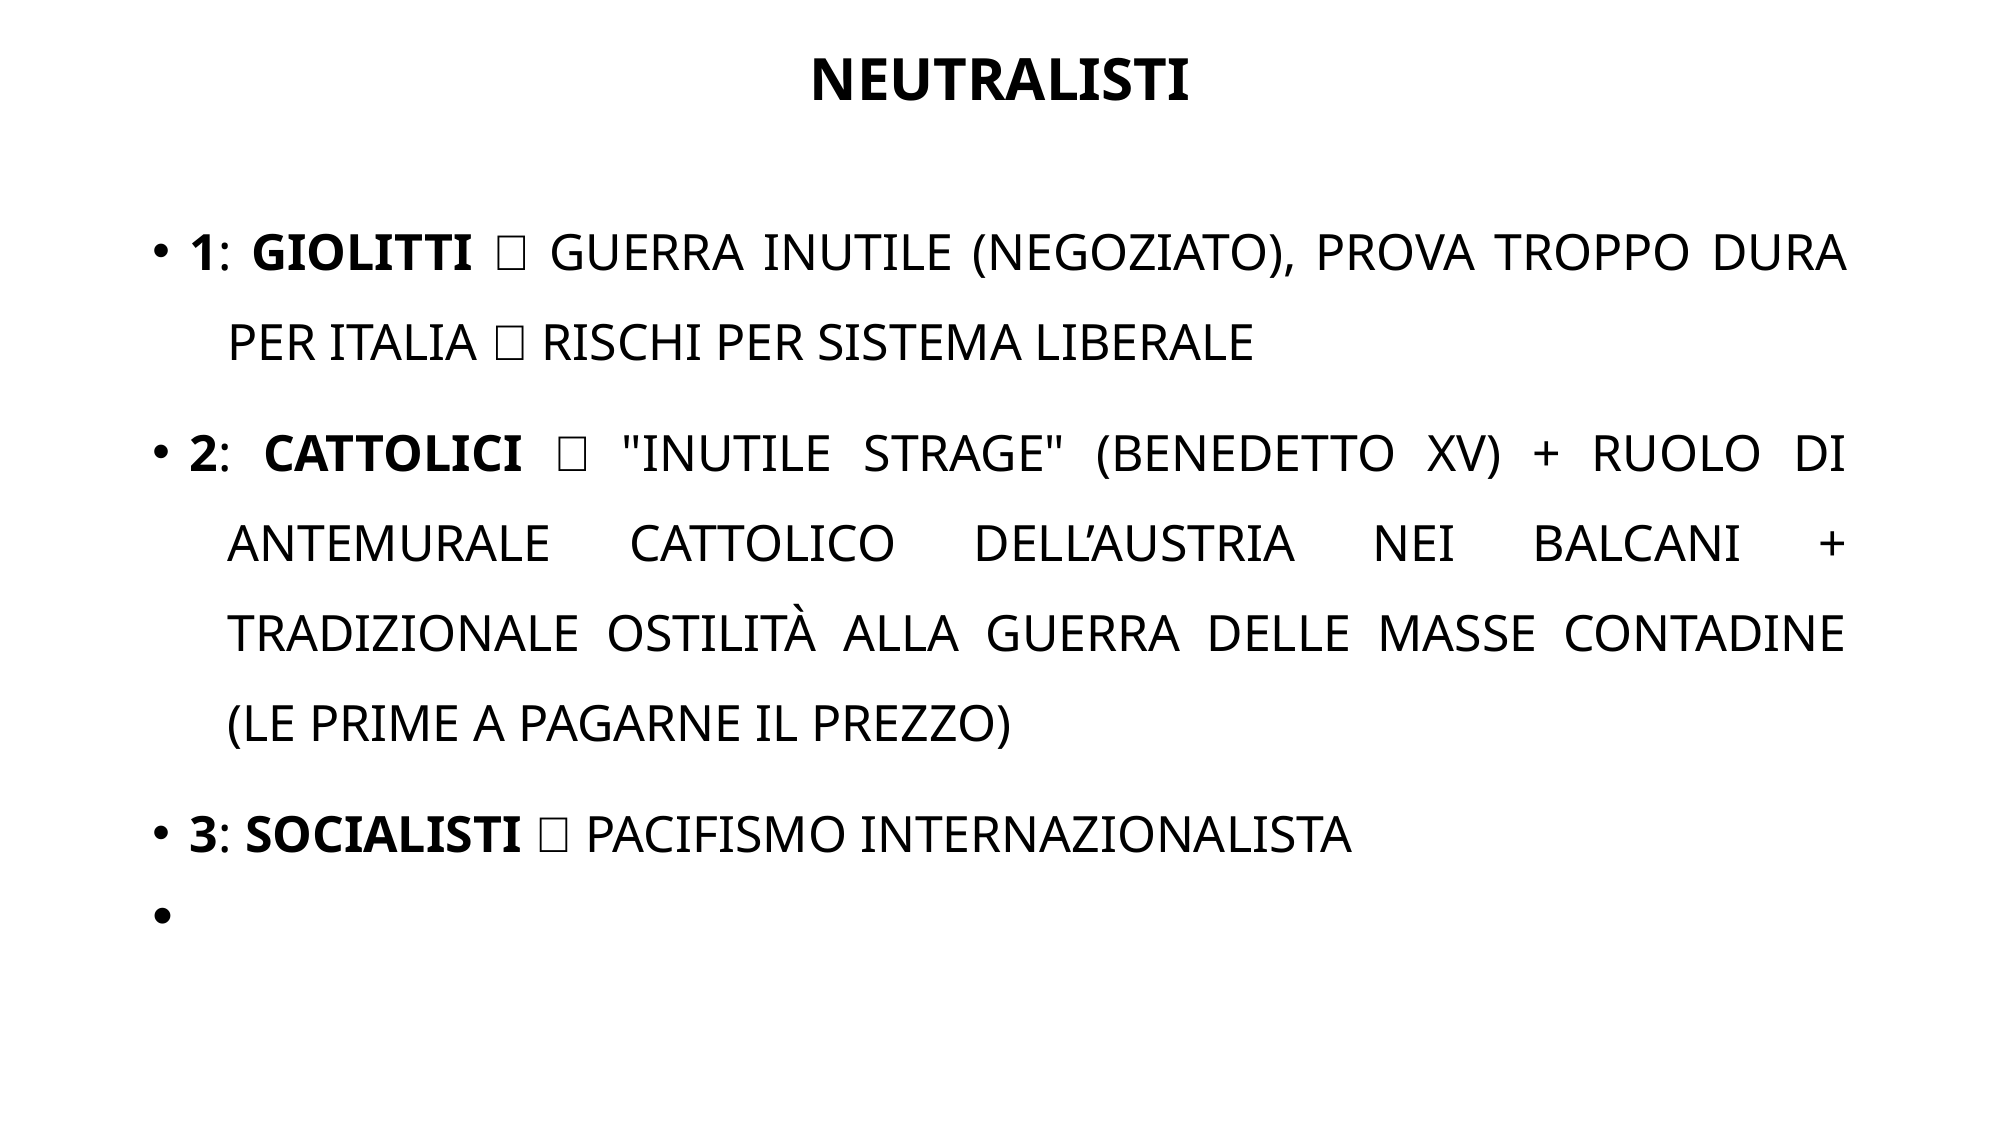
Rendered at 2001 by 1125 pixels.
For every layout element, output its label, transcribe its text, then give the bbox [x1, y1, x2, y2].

list 1: GIOLITTI  GUERRA INUTILE (NEGOZIATO), PROVA TROPPO DURA per ITALIA  RISCHI per SISTEMA LIBERALE 2: CATTOLICI  "INUTILE STRAGE" (BENEDETTO XV) + RUOLO DI ANTEMURALE CATTOLICO DELL’AUSTRIA NEI BALCANI + TRADIZIONALE OSTILITÀ ALLA GUERRA DELLE MASSE CONTADINE (LE PRIME A PAGARNE IL PREZZO) 3: SOCIALISTI  PACIFISMO INTERNAZIONALISTA [137, 183, 1863, 1014]
title Neutralisti [137, 23, 1863, 141]
